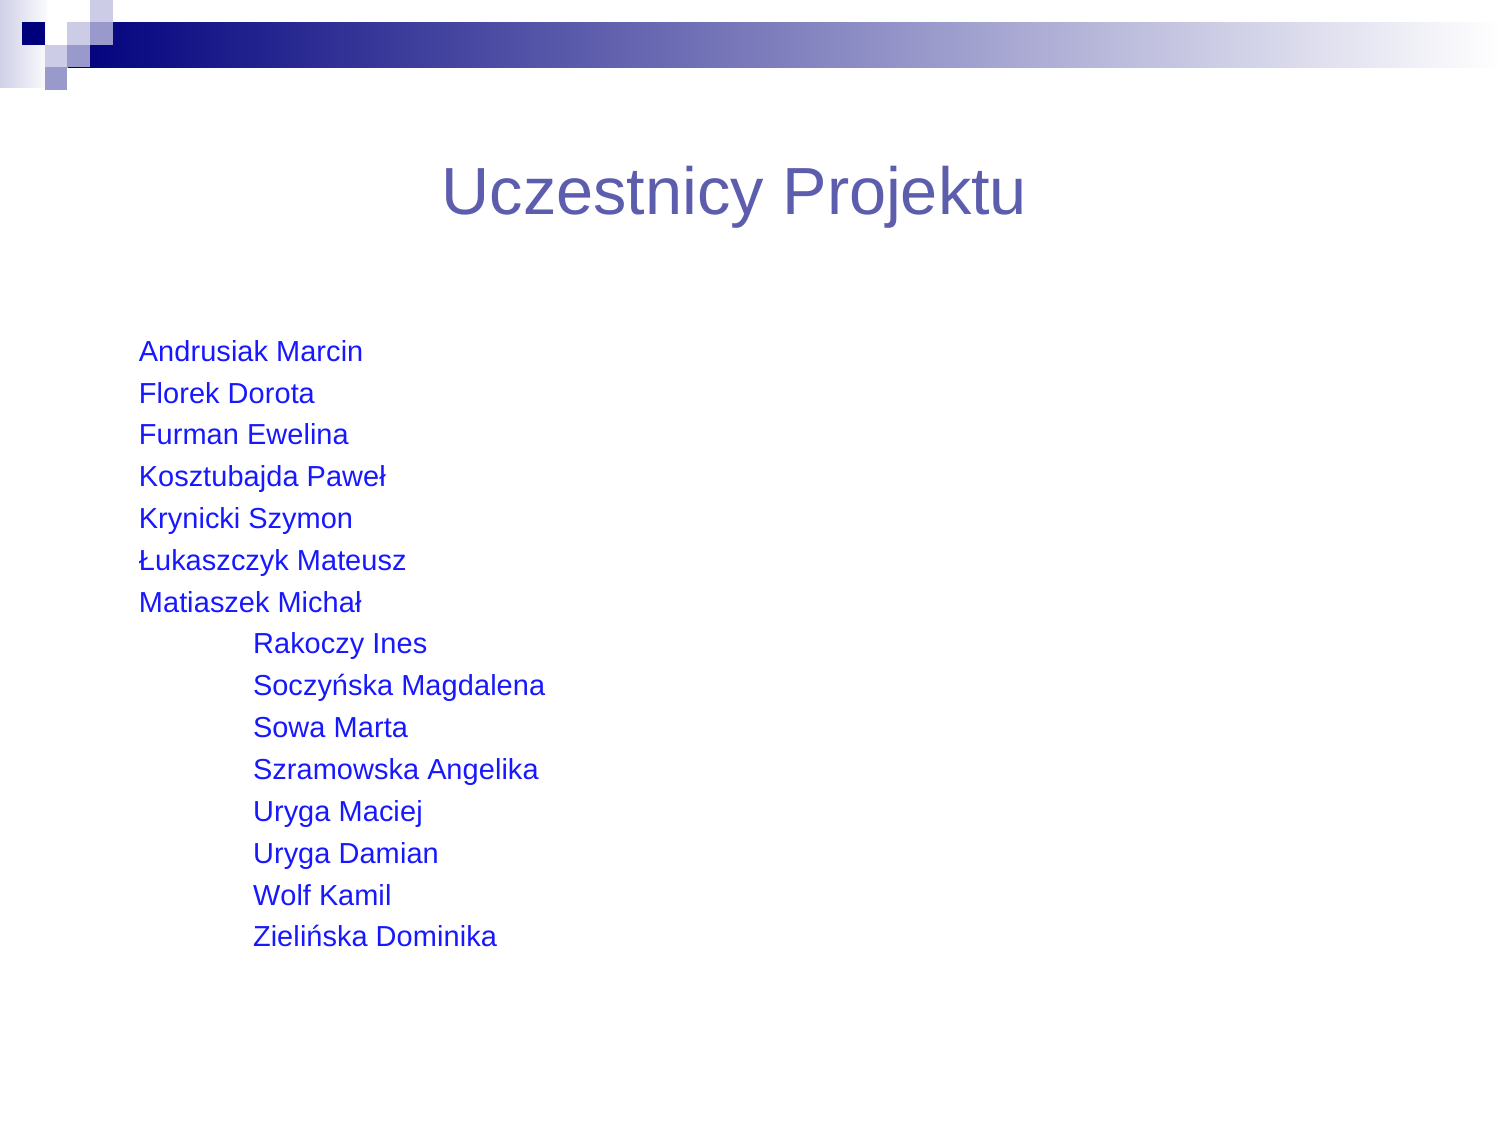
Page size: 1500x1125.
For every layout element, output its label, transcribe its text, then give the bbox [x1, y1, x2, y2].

title Uczestnicy Projektu [75, 75, 1426, 300]
list Andrusiak Marcin Florek Dorota Furman Ewelina Kosztubajda Paweł Krynicki Szymon Łukaszczyk Mateusz Matiaszek Michał Rakoczy Ines Soczyńska Magdalena Sowa Marta Szramowska Angelika Uryga Maciej Uryga Damian Wolf Kamil Zielińska Dominika [75, 324, 1426, 1051]
